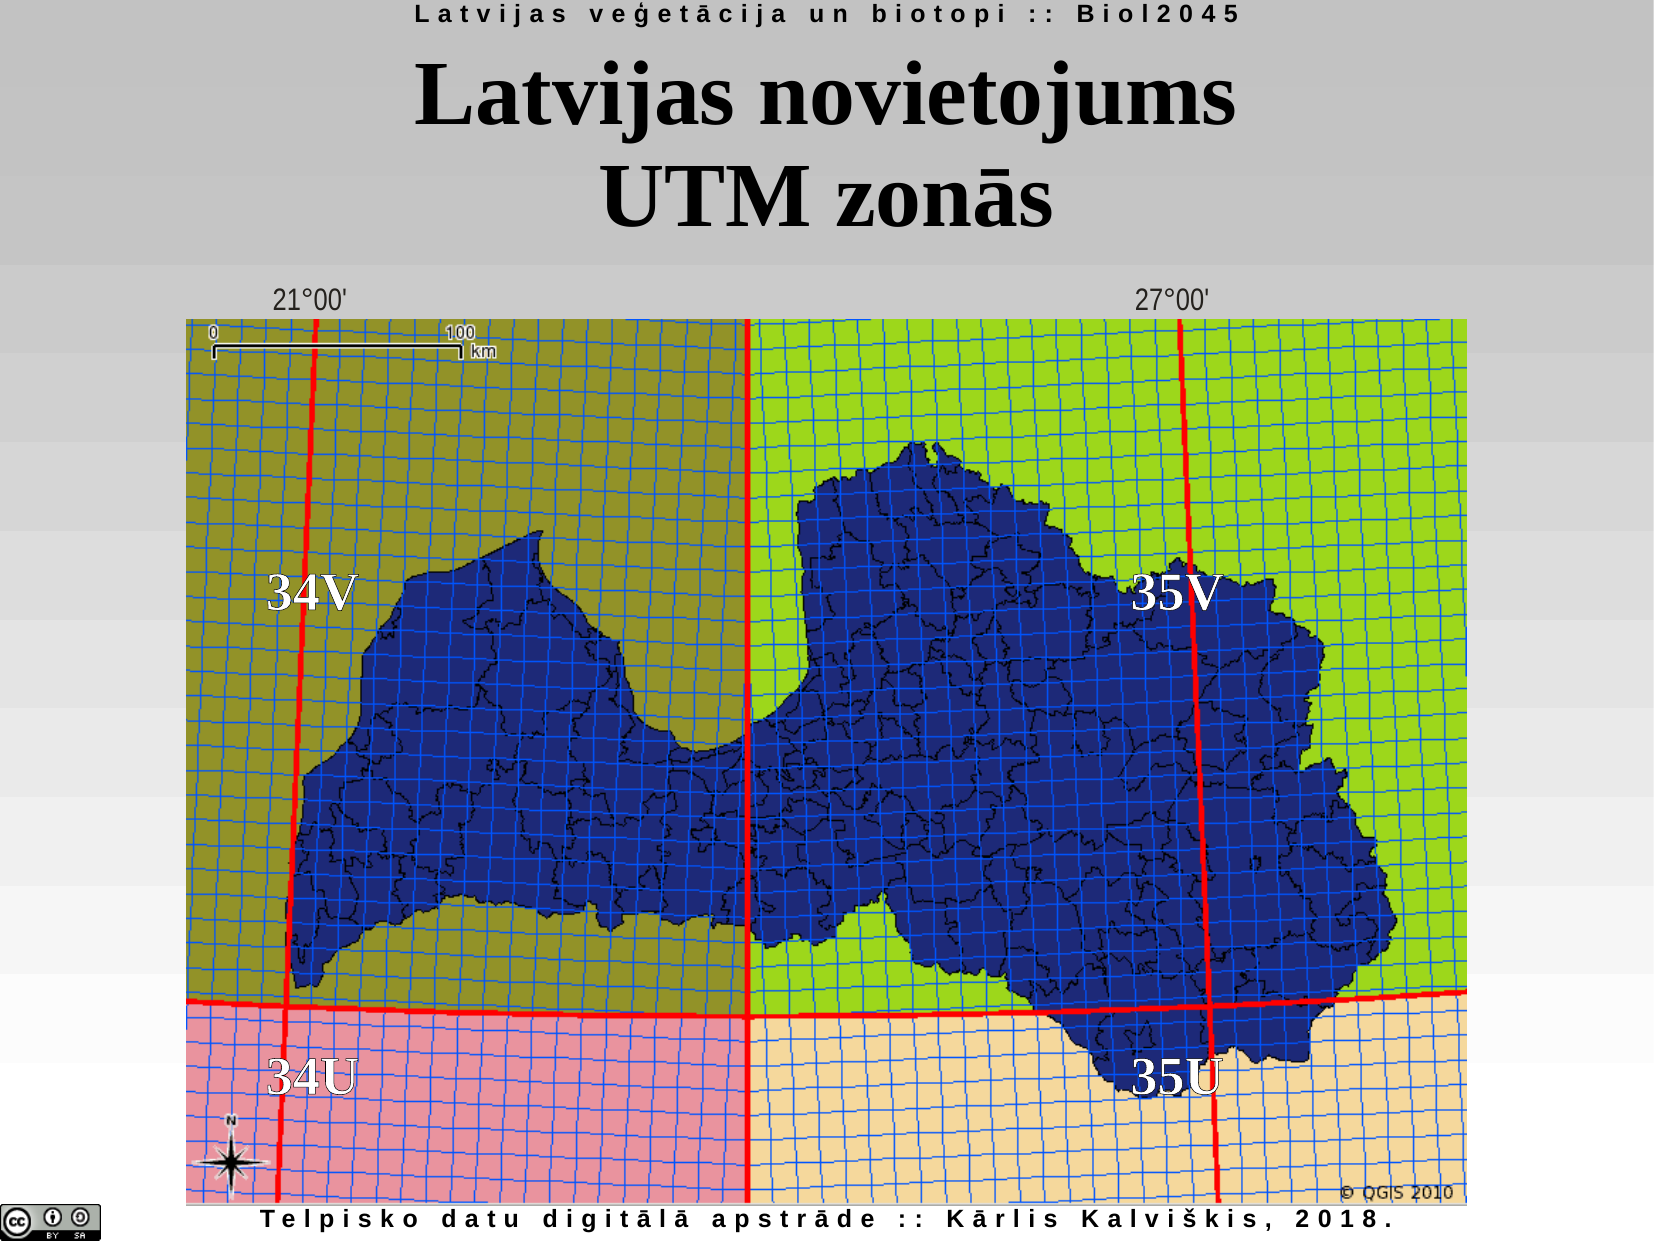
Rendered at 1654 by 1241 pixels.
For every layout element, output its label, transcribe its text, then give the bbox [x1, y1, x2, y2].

title Latvijas novietojums UTM zonās [0, 1, 1654, 287]
text_box 27°00' [1134, 281, 1239, 318]
picture [0, 287, 1654, 1241]
text_box 21°00' [272, 281, 376, 318]
text_box 34V [265, 561, 360, 622]
text_box 35U [1130, 1045, 1225, 1106]
text_box 35V [1130, 561, 1225, 622]
text_box 34U [265, 1045, 360, 1106]
